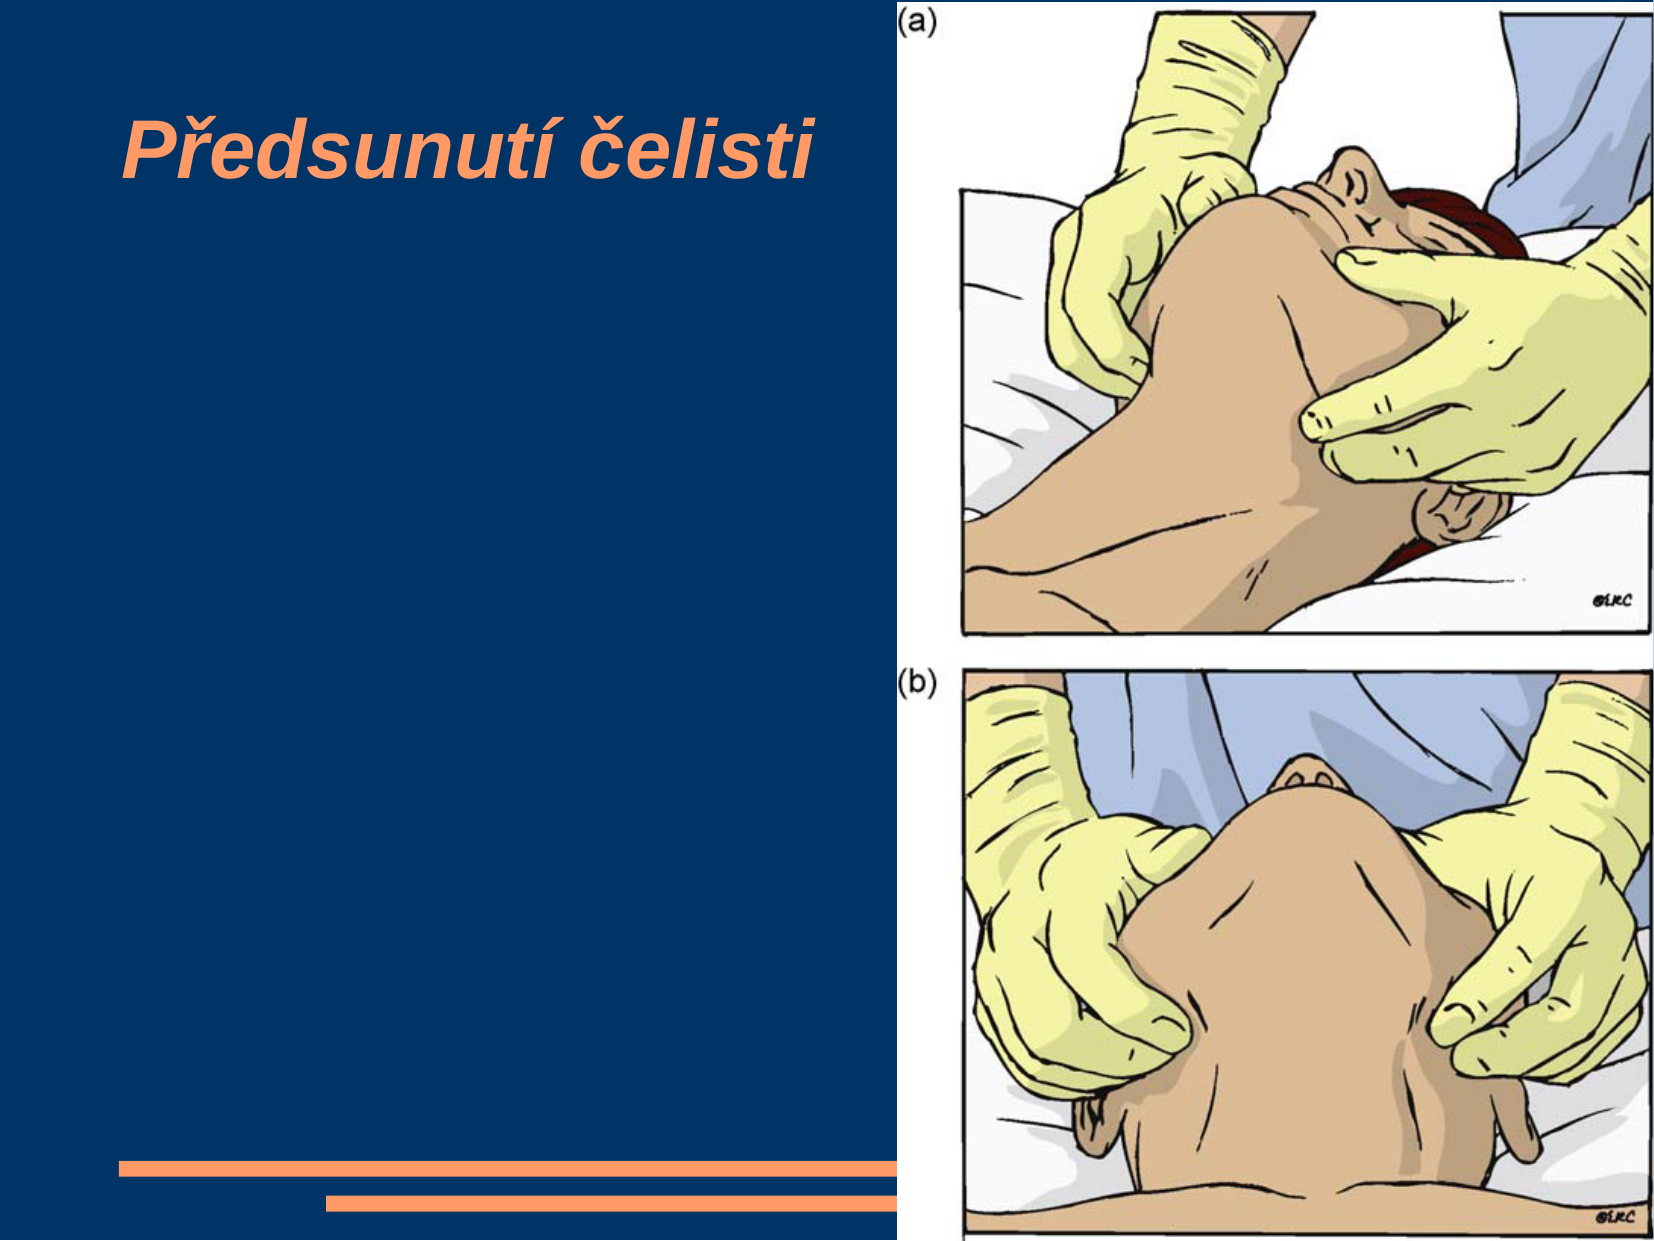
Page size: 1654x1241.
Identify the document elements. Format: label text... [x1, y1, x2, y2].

title Předsunutí čelisti [121, 46, 897, 254]
picture [897, 2, 1654, 1241]
